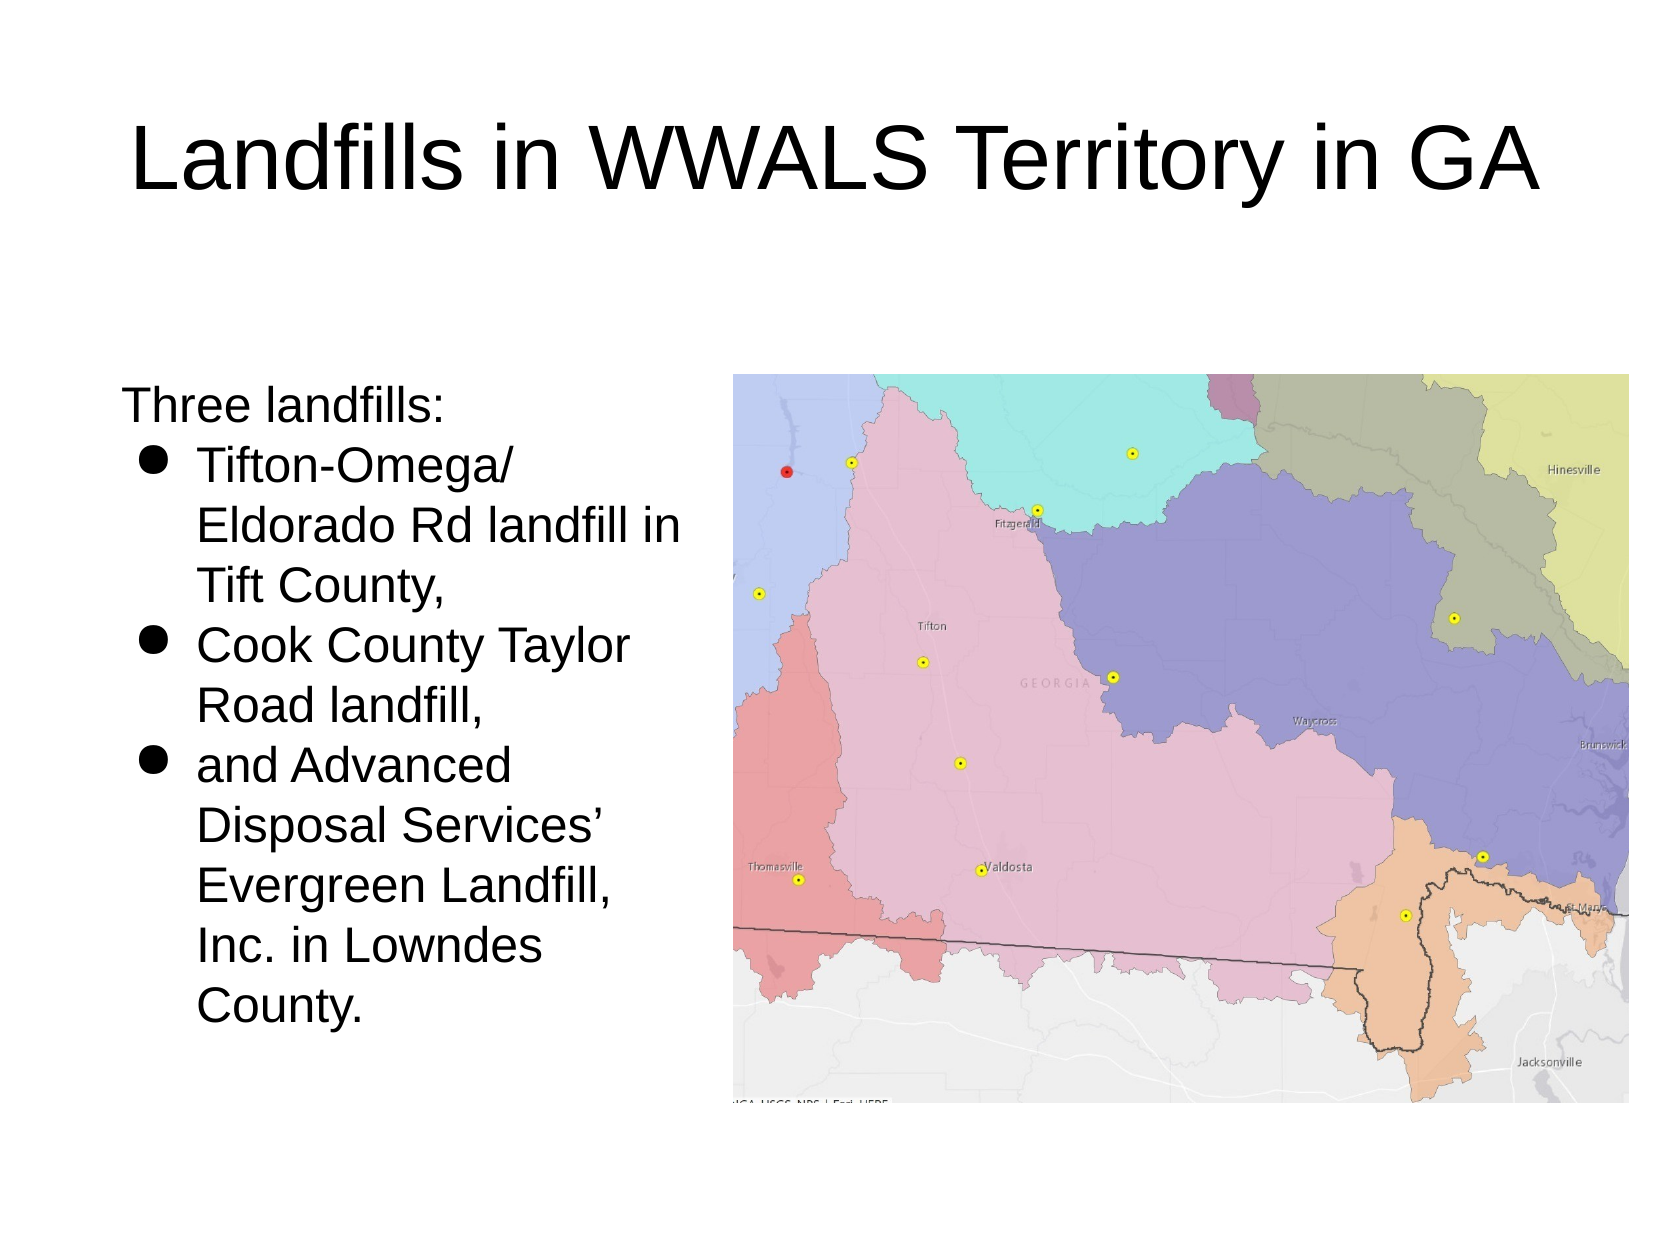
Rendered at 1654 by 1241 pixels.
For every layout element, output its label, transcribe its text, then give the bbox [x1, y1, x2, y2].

text_box Three landfills: Tifton-Omega/ Eldorado Rd landfill in Tift County, Cook County Taylor Road landfill, and Advanced Disposal Services’ Evergreen Landfill, Inc. in Lowndes County. [106, 357, 709, 1126]
text_box Landfills in WWALS Territory in GA [82, 49, 1610, 257]
picture [733, 374, 1629, 1103]
